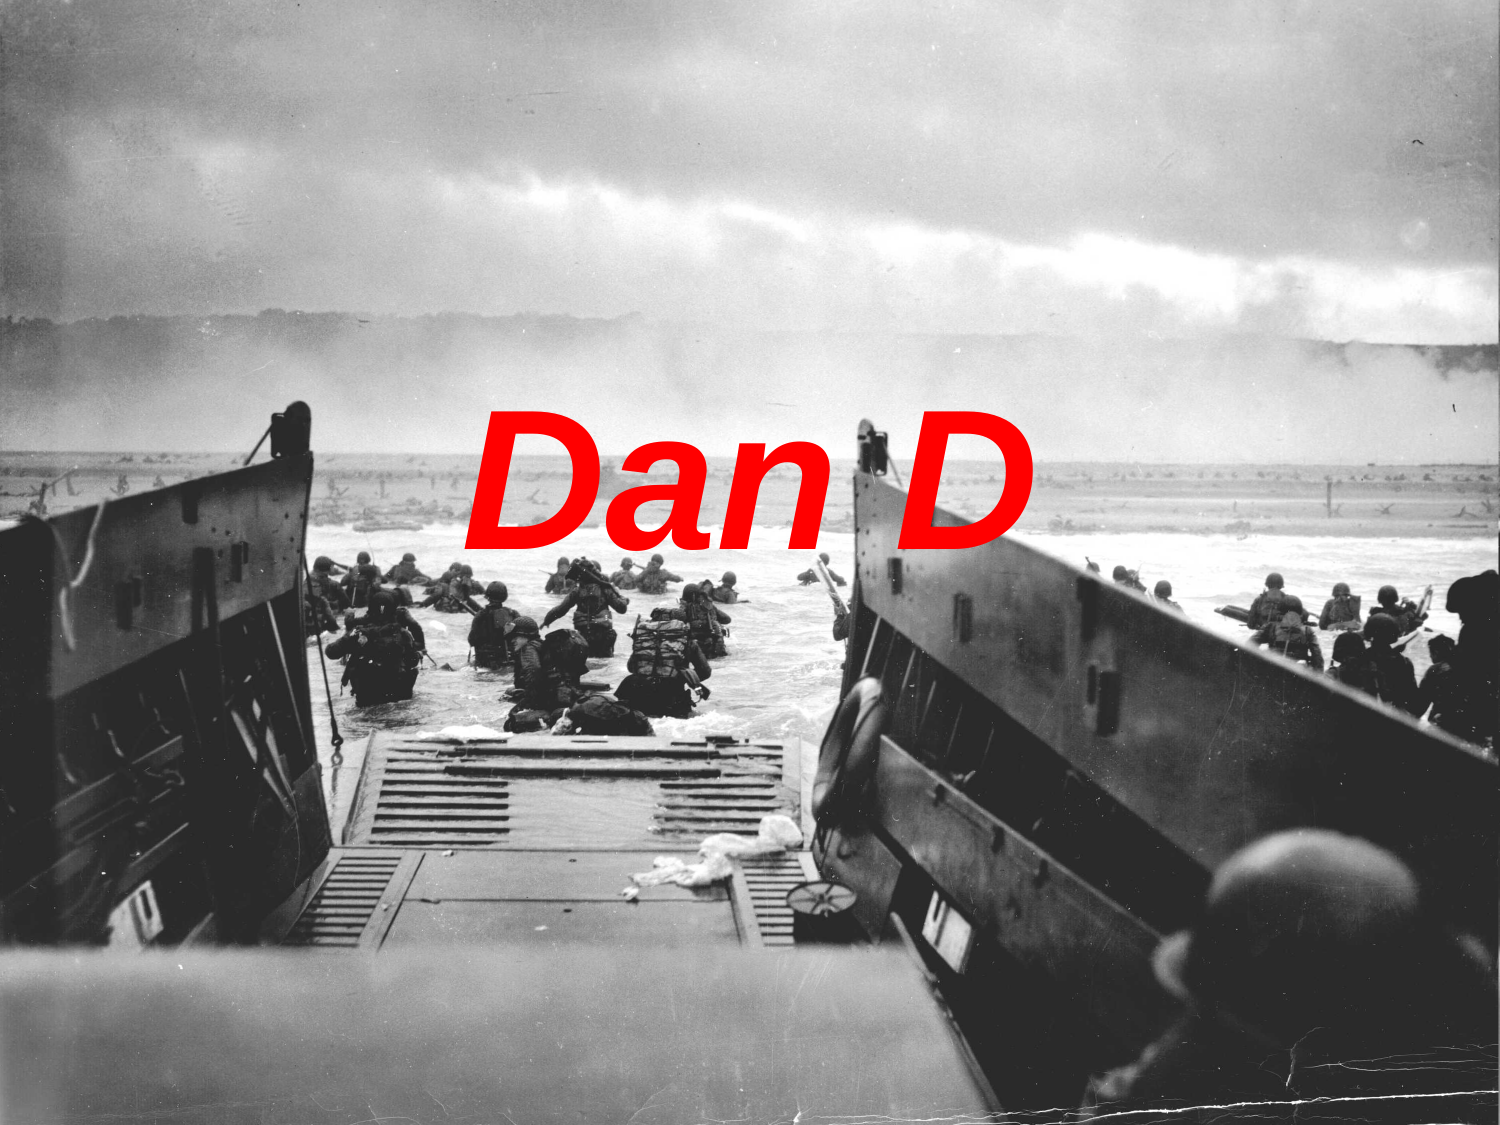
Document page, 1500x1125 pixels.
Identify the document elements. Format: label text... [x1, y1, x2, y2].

picture [0, 0, 1500, 1125]
title Dan D [112, 349, 1388, 591]
